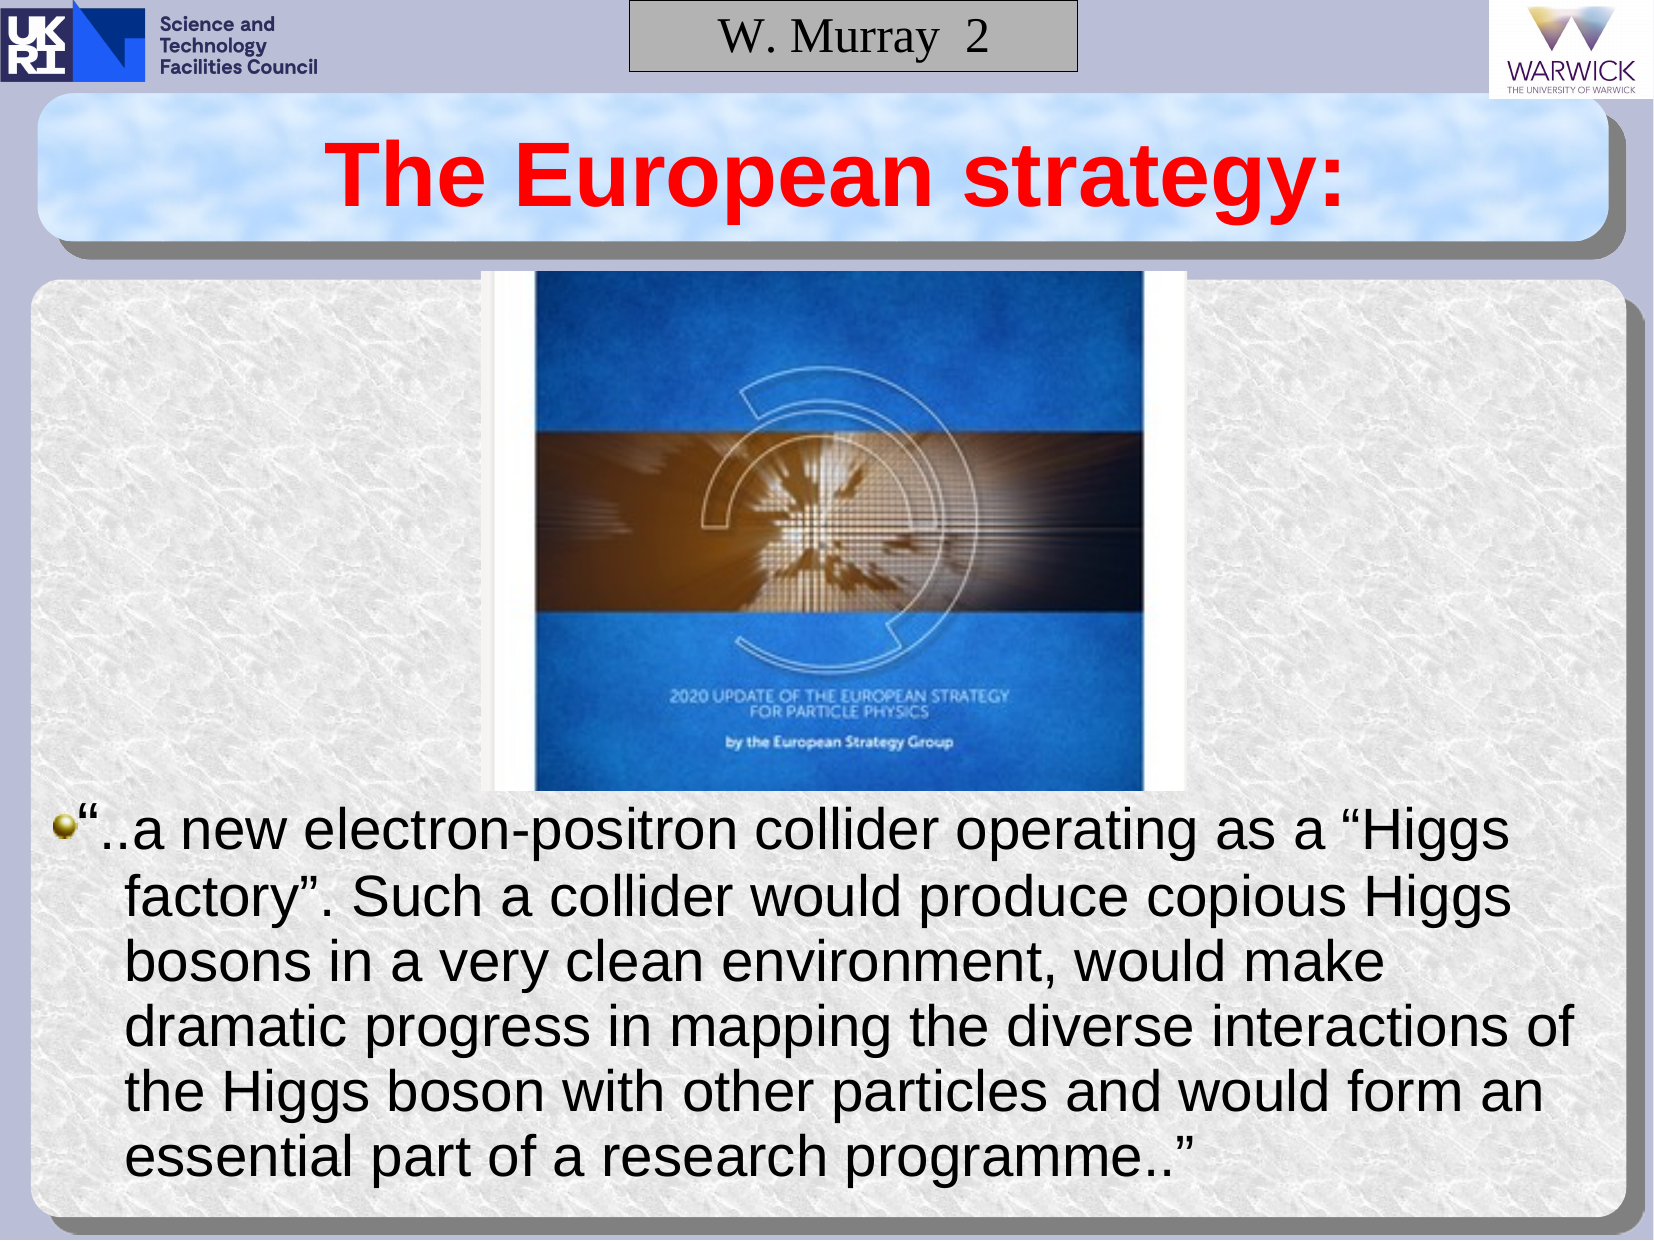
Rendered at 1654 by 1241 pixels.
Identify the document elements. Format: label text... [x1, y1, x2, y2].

picture [37, 0, 1654, 242]
title The European strategy: [90, 101, 1584, 249]
picture [0, 0, 317, 82]
list “..a new electron-positron collider operating as a “Higgs factory”. Such a collider would produce copious Higgs bosons in a very clean environment, would make dramatic progress in mapping the diverse interactions of the Higgs boson with other particles and would form an essential part of a research programme..” [53, 415, 1588, 1193]
picture [30, 271, 1627, 1218]
